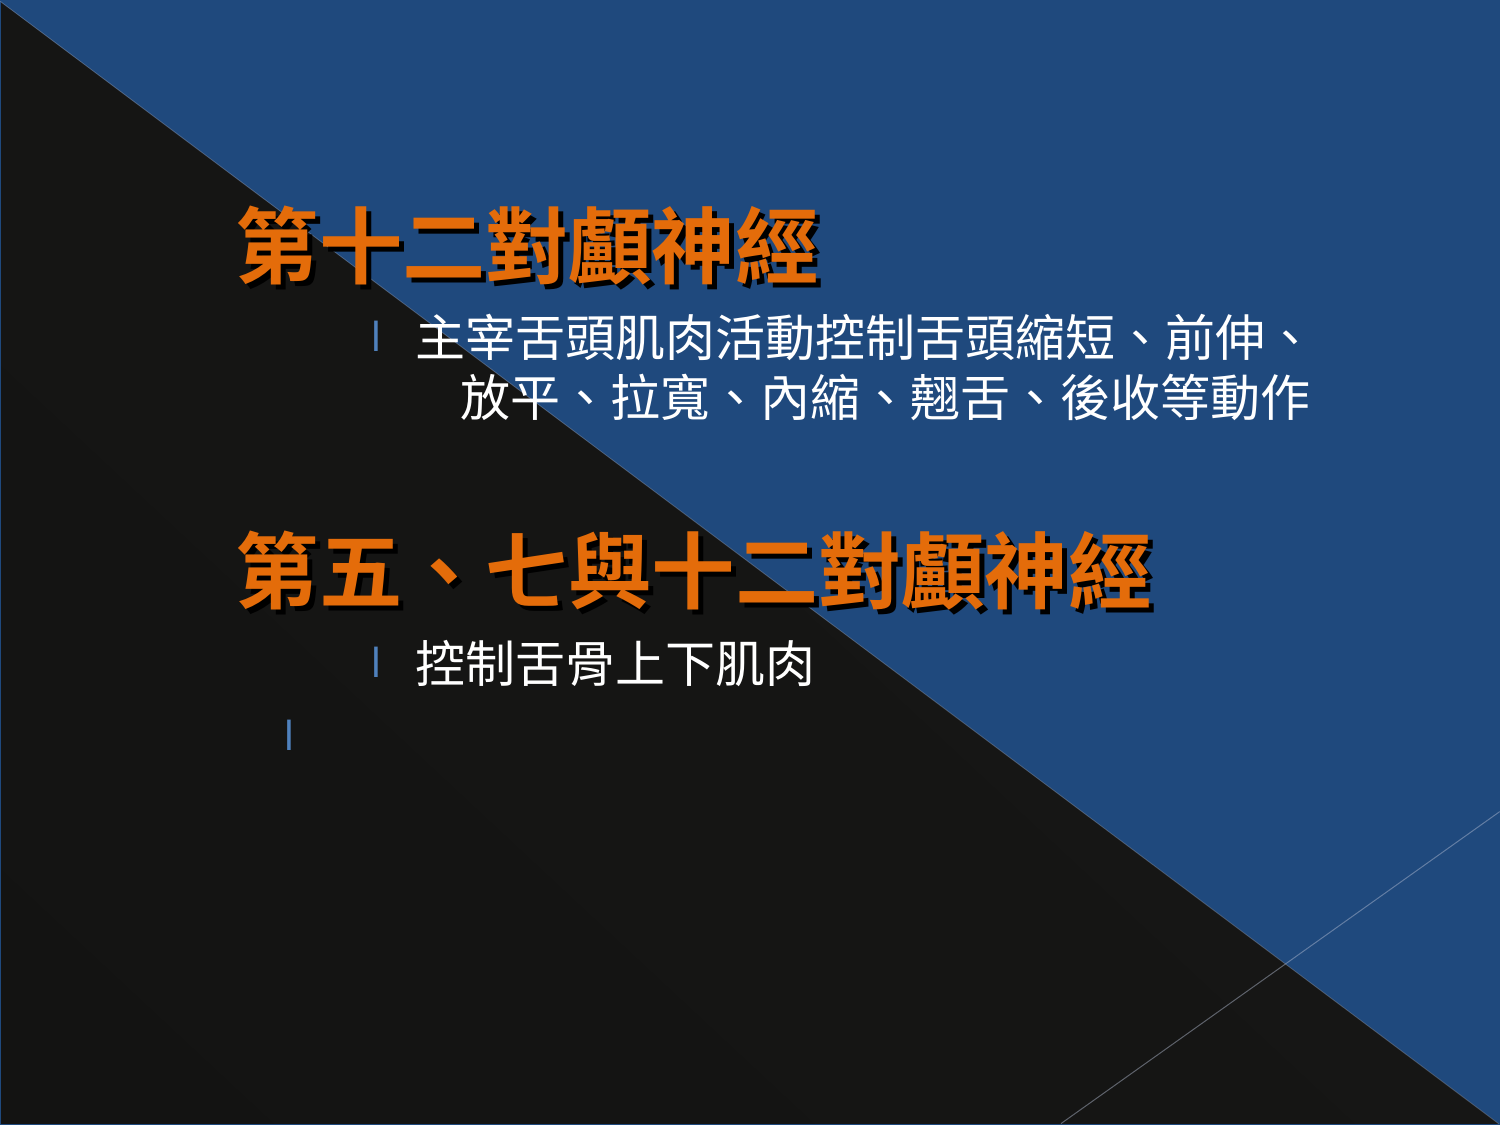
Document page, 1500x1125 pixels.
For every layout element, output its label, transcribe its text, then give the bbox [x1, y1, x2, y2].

list 第十二對顱神經 主宰舌頭肌肉活動控制舌頭縮短、前伸、放平、拉寬、內縮、翹舌、後收等動作 第五、七與十二對顱神經 控制舌骨上下肌肉 [175, 105, 1348, 1043]
